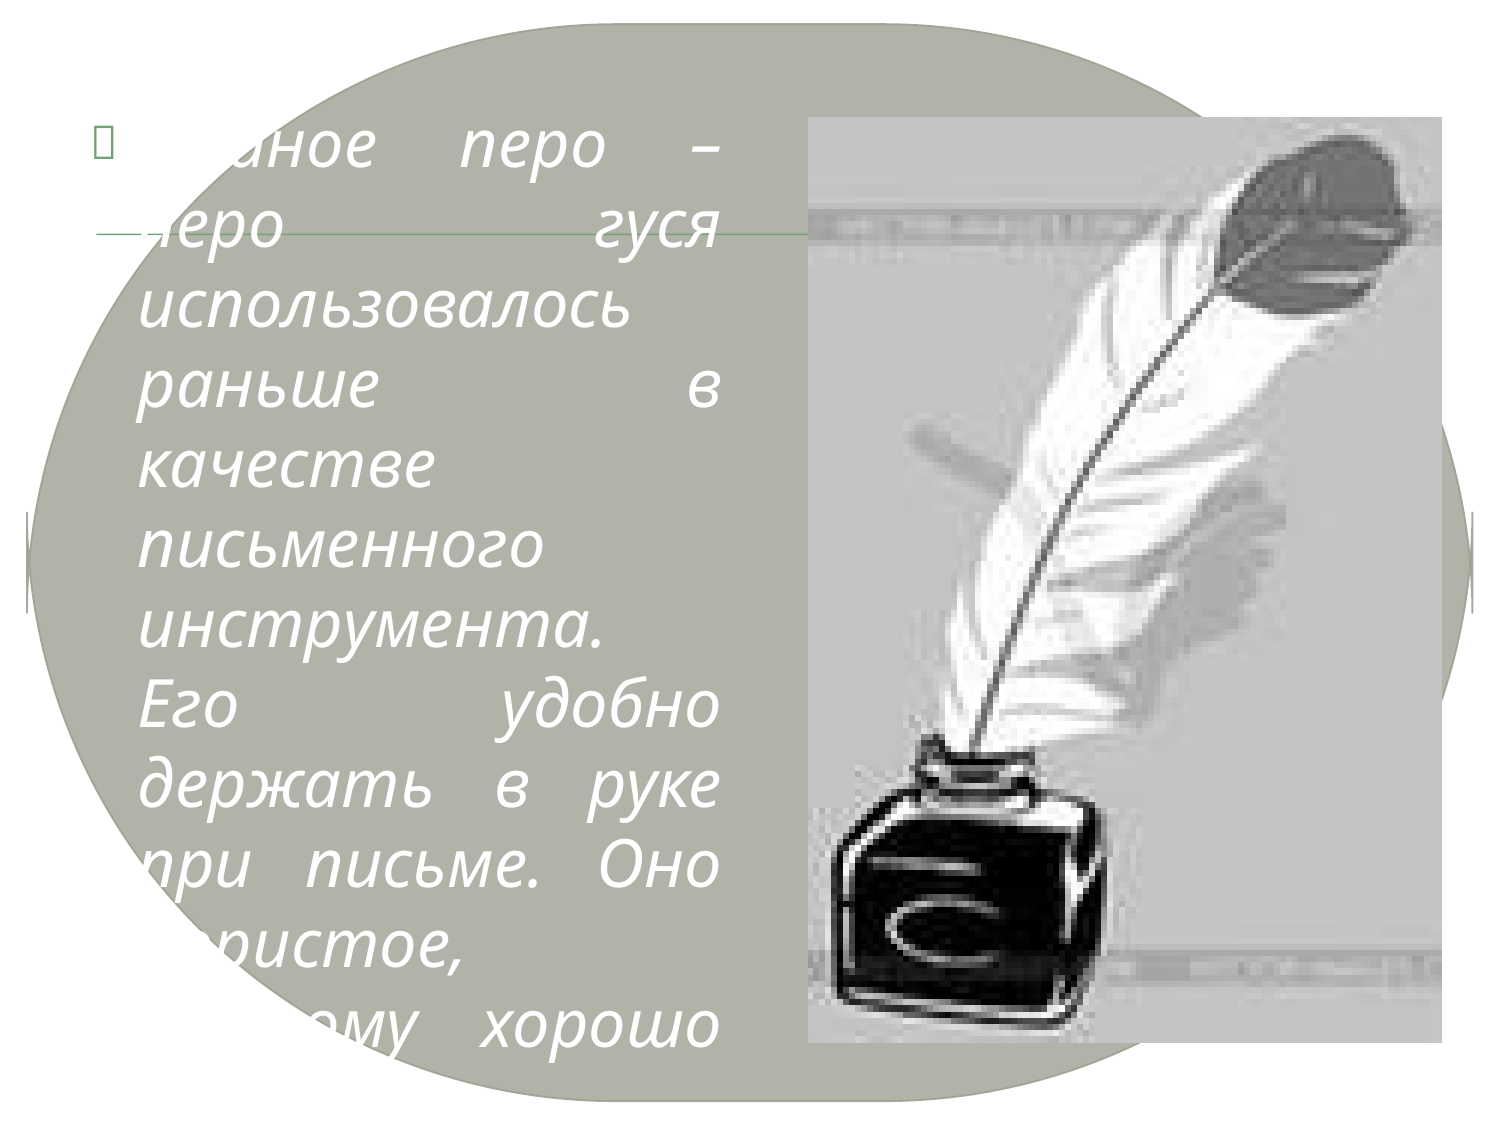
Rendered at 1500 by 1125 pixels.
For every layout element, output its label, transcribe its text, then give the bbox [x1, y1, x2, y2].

picture [808, 117, 1442, 1043]
title [93, 58, 1444, 67]
list Гусиное перо – перо гуся использовалось раньше в качестве письменного инструмента. Его удобно держать в руке при письме. Оно пористое, поэтому хорошо впитывало чернила. [75, 93, 738, 1013]
